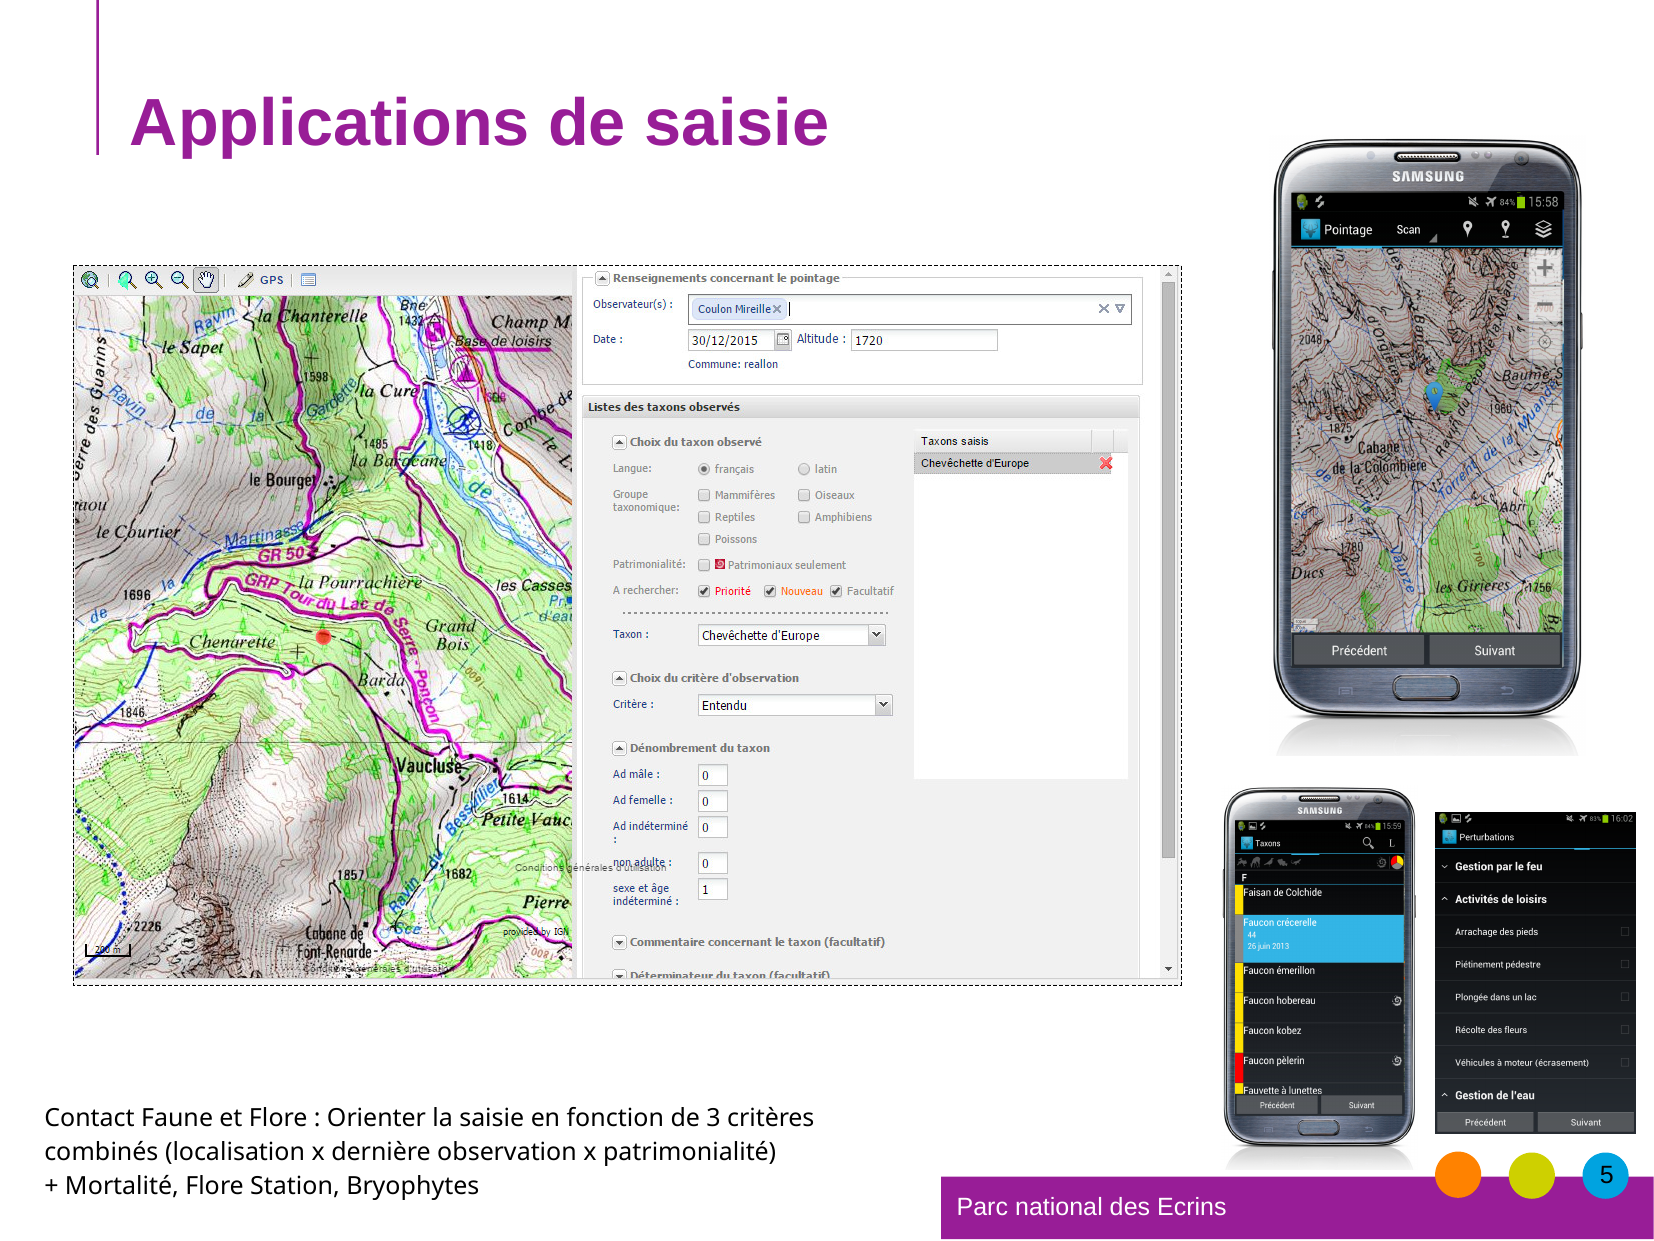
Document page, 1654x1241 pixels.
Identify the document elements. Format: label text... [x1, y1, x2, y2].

picture [1435, 812, 1636, 1134]
picture [73, 265, 1182, 986]
text_box Contact Faune et Flore : Orienter la saisie en fonction de 3 critères combinés (localisation x dernière observation x patrimonialité) + Mortalité, Flore Station, Bryophytes [29, 1092, 857, 1192]
title Applications de saisie [129, 11, 1619, 160]
picture [1221, 785, 1418, 1170]
picture [1269, 135, 1586, 756]
